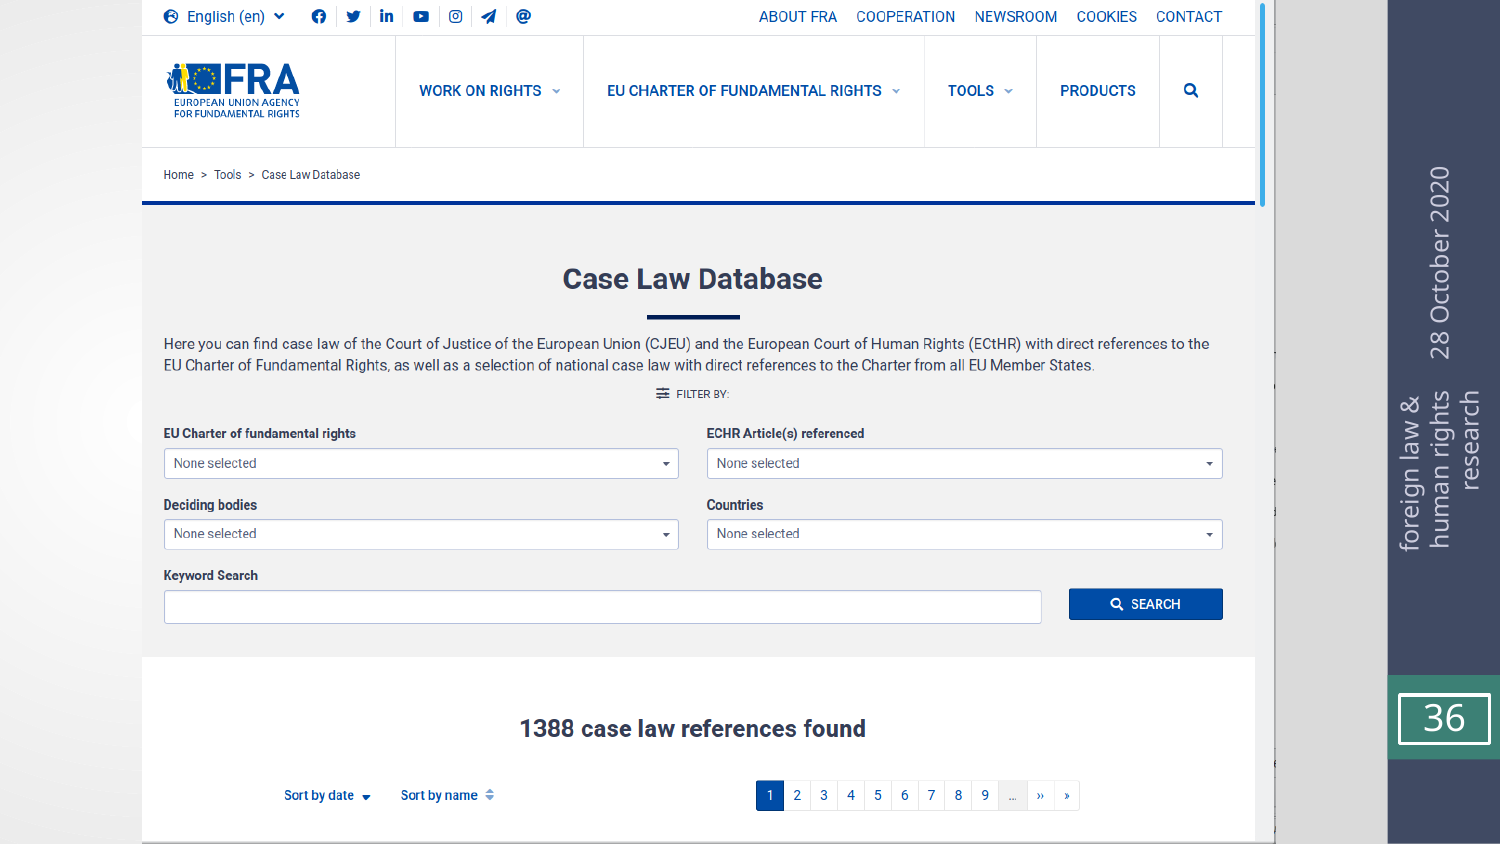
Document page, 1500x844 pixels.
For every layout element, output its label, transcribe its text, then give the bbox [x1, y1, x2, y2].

slide_number 28 October 2020 [1408, 75, 1469, 375]
picture [142, 0, 1276, 844]
slide_number <number> [1399, 695, 1490, 744]
footer foreign law & human rights research [1408, 375, 1469, 667]
